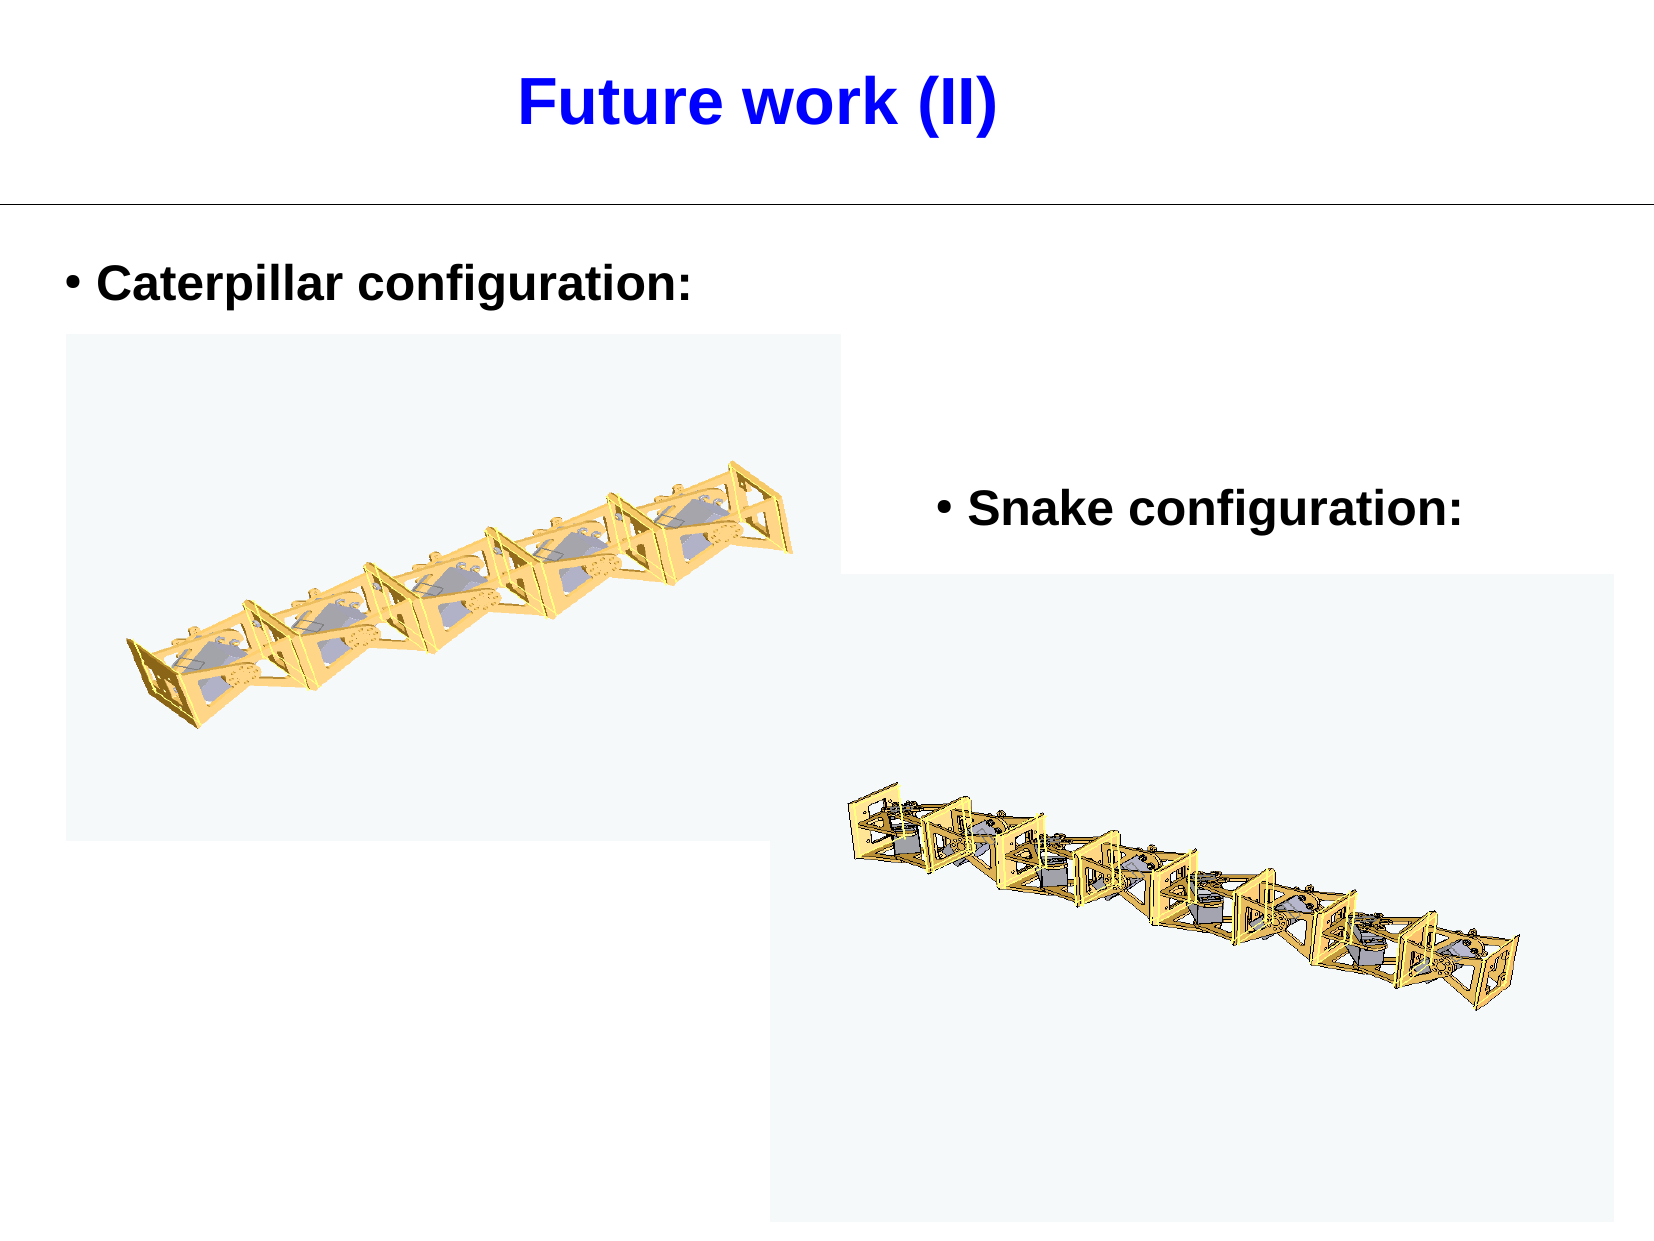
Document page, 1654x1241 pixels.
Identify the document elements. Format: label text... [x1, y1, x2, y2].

title Future work (II) [120, 0, 1396, 191]
text_box Snake configuration: [935, 480, 1509, 559]
picture [66, 334, 1614, 1222]
text_box Caterpillar configuration: [64, 254, 761, 334]
